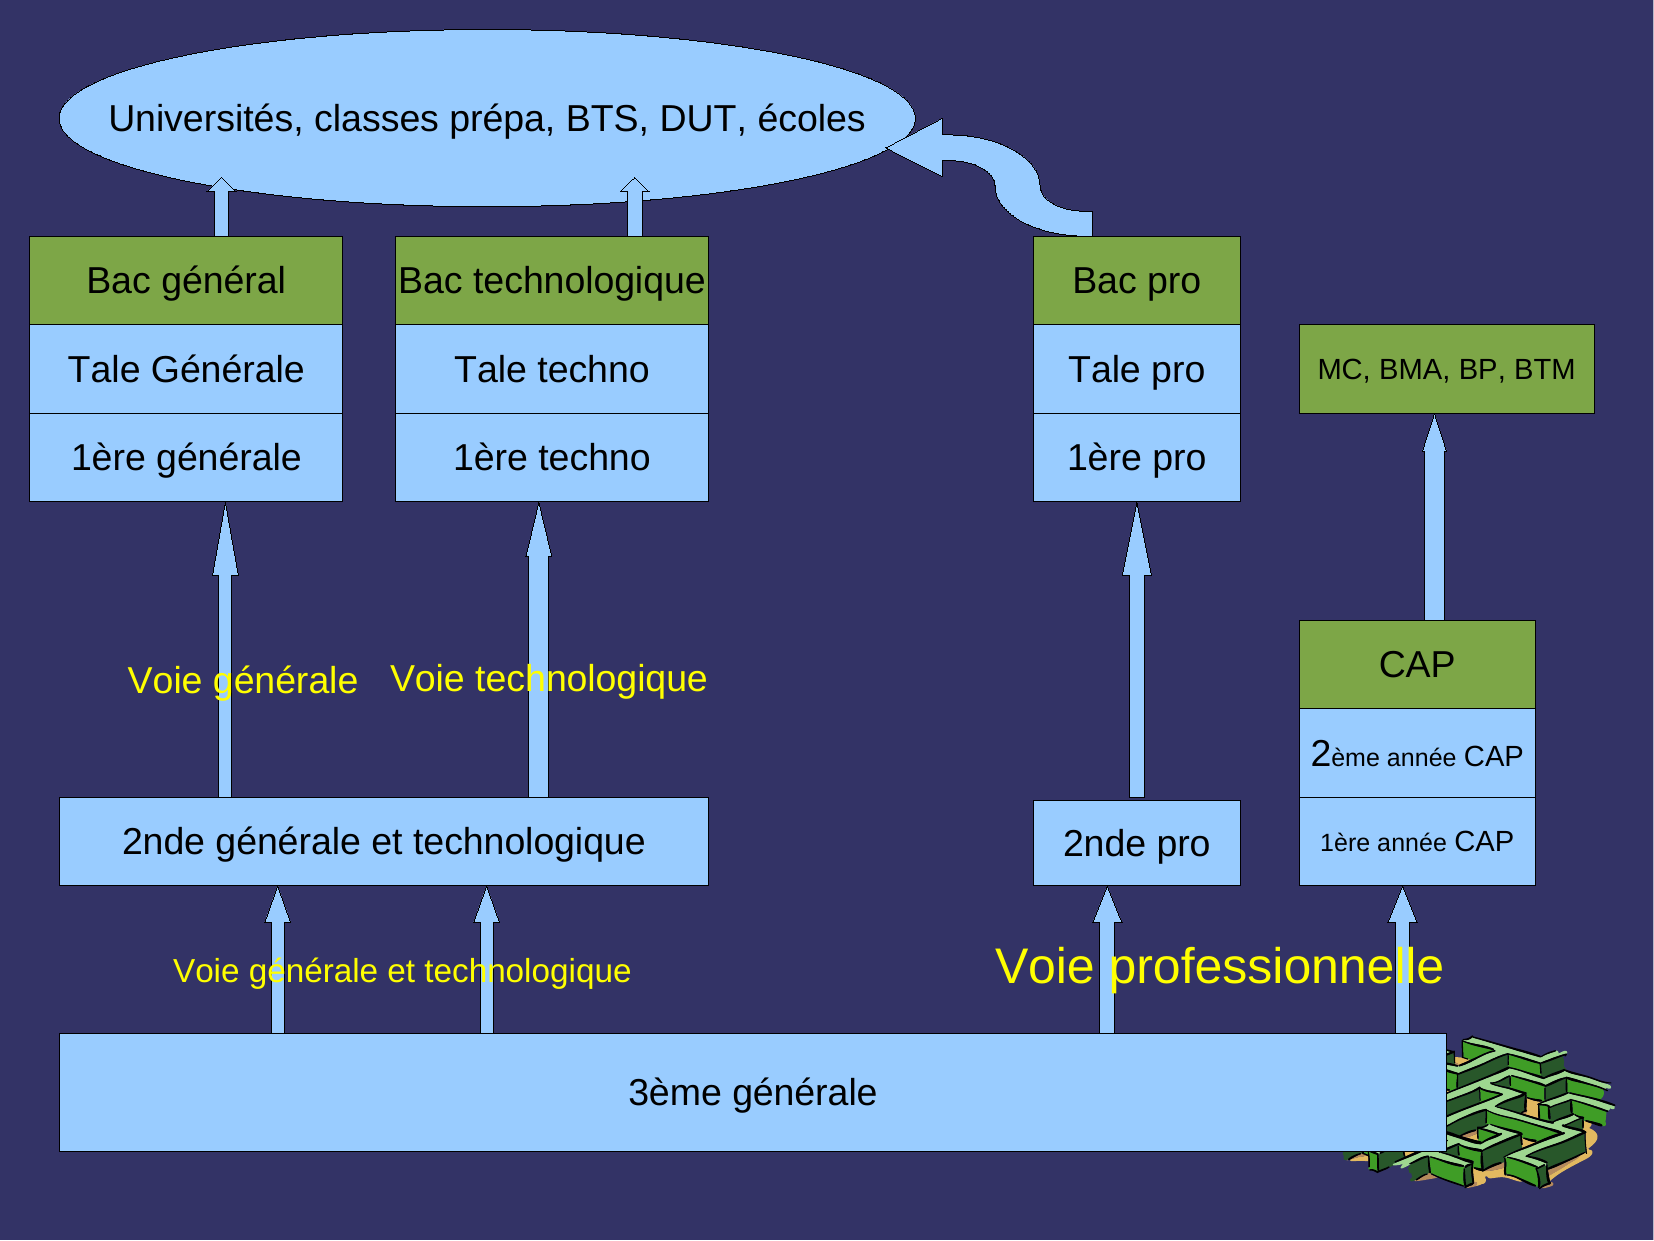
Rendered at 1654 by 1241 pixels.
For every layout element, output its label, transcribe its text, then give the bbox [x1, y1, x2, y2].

text_box 2ème année CAP [1299, 709, 1536, 797]
text_box Bac pro [1033, 236, 1241, 325]
text_box 3ème générale [59, 1033, 1447, 1152]
text_box Voie technologique [375, 649, 723, 707]
text_box MC, BMA, BP, BTM [1299, 324, 1595, 414]
text_box Tale Générale [29, 325, 343, 414]
text_box [218, 709, 232, 798]
text_box CAP [1299, 620, 1536, 709]
text_box Tale techno [395, 325, 709, 413]
text_box [1387, 886, 1418, 931]
text_box [1099, 1018, 1115, 1034]
text_box Bac général [29, 236, 343, 325]
text_box Voie professionnelle [980, 931, 1560, 1018]
text_box [885, 118, 1093, 237]
text_box 1ère générale [29, 414, 343, 502]
text_box [1122, 502, 1152, 798]
text_box 2nde pro [1033, 800, 1241, 886]
text_box [620, 177, 650, 237]
text_box Bac technologique [395, 236, 709, 325]
text_box [206, 177, 237, 237]
text_box Tale pro [1033, 325, 1241, 413]
text_box 1ère pro [1033, 413, 1241, 502]
text_box [1092, 886, 1123, 931]
text_box [528, 707, 549, 798]
text_box 2nde générale et technologique [59, 797, 709, 886]
text_box 1ère année CAP [1299, 797, 1536, 886]
text_box [1422, 413, 1447, 620]
text_box [525, 502, 552, 649]
text_box Voie générale [112, 651, 373, 709]
text_box Voie générale et technologique [158, 944, 650, 1032]
text_box [473, 886, 500, 944]
text_box 1ère techno [395, 413, 709, 502]
text_box [264, 886, 291, 944]
text_box [212, 502, 239, 651]
text_box Universités, classes prépa, BTS, DUT, écoles [59, 29, 916, 207]
text_box [1395, 1018, 1410, 1034]
